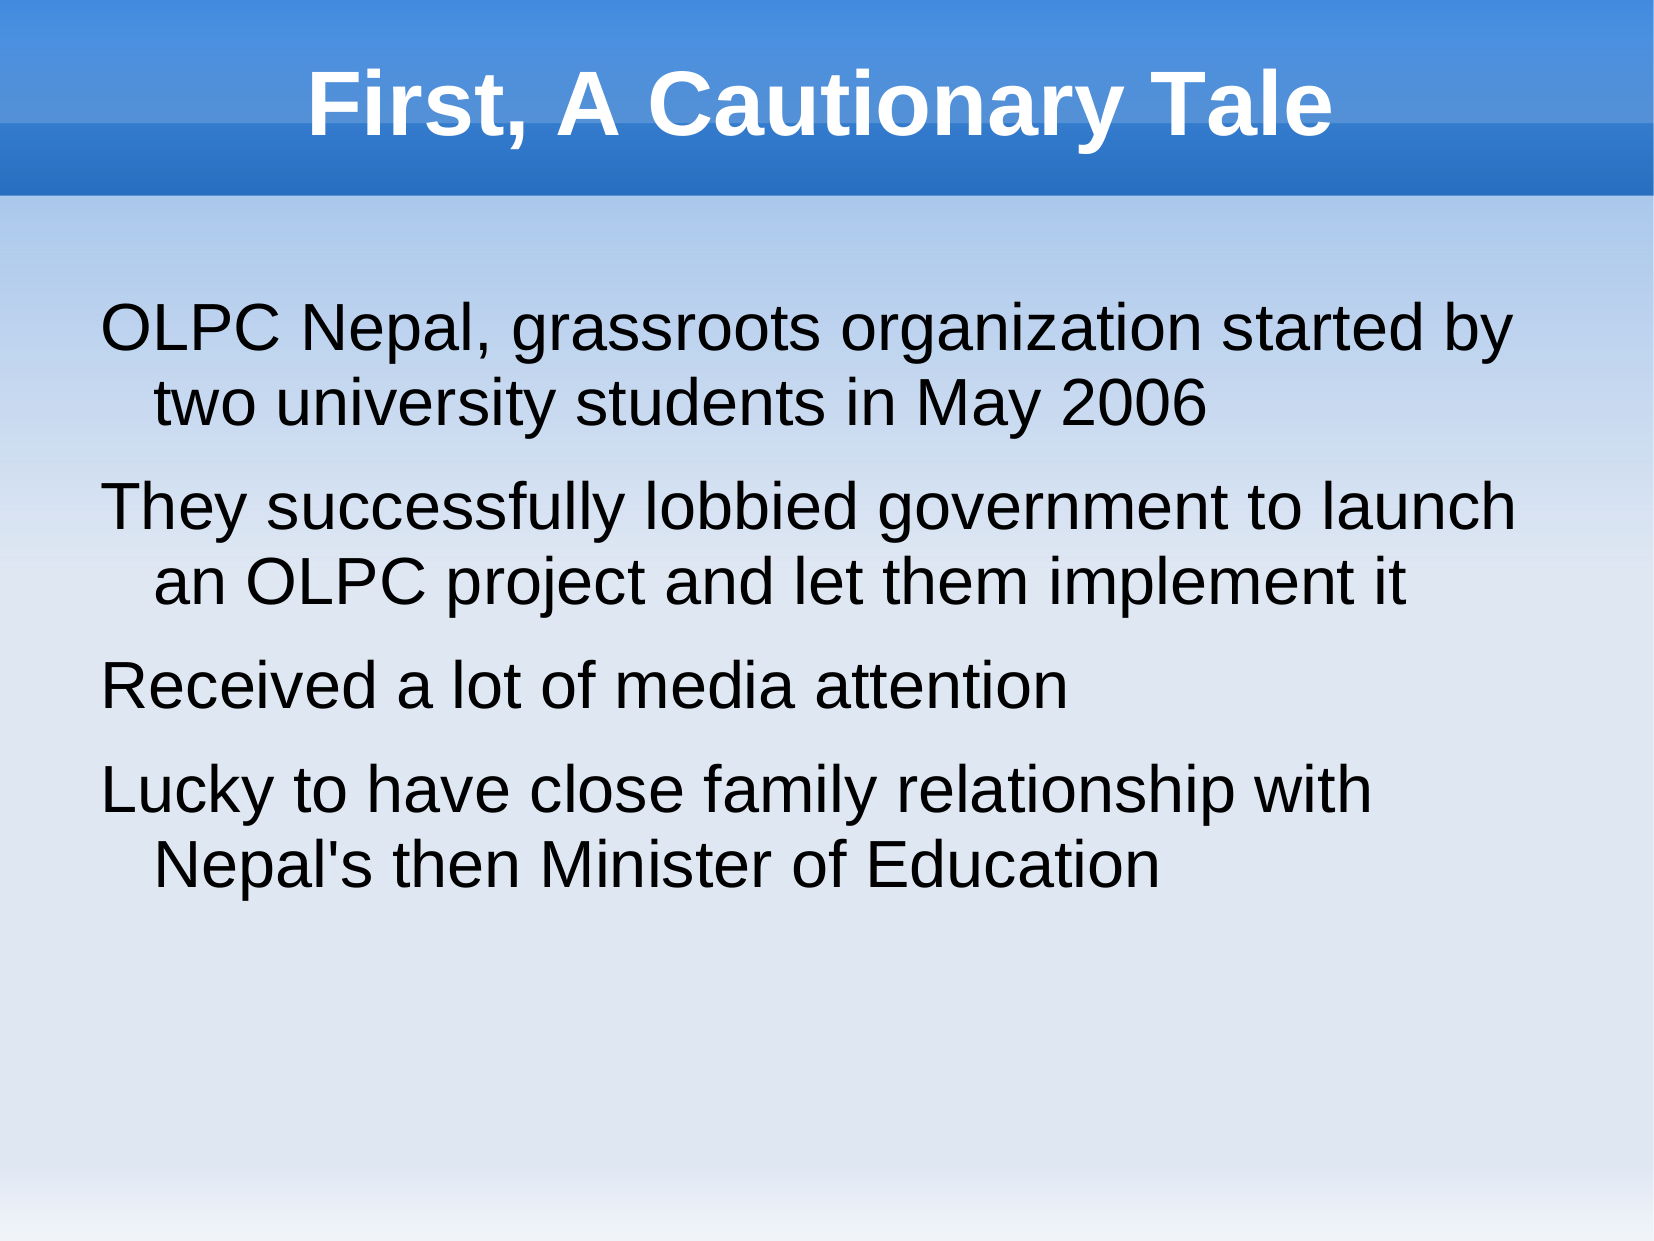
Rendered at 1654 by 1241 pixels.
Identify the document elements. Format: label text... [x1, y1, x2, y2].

title First, A Cautionary Tale [76, 7, 1565, 200]
list OLPC Nepal, grassroots organization started by two university students in May 2006 They successfully lobbied government to launch an OLPC project and let them implement it Received a lot of media attention Lucky to have close family relationship with Nepal's then Minister of Education [82, 290, 1571, 1094]
picture [0, 0, 1654, 1241]
